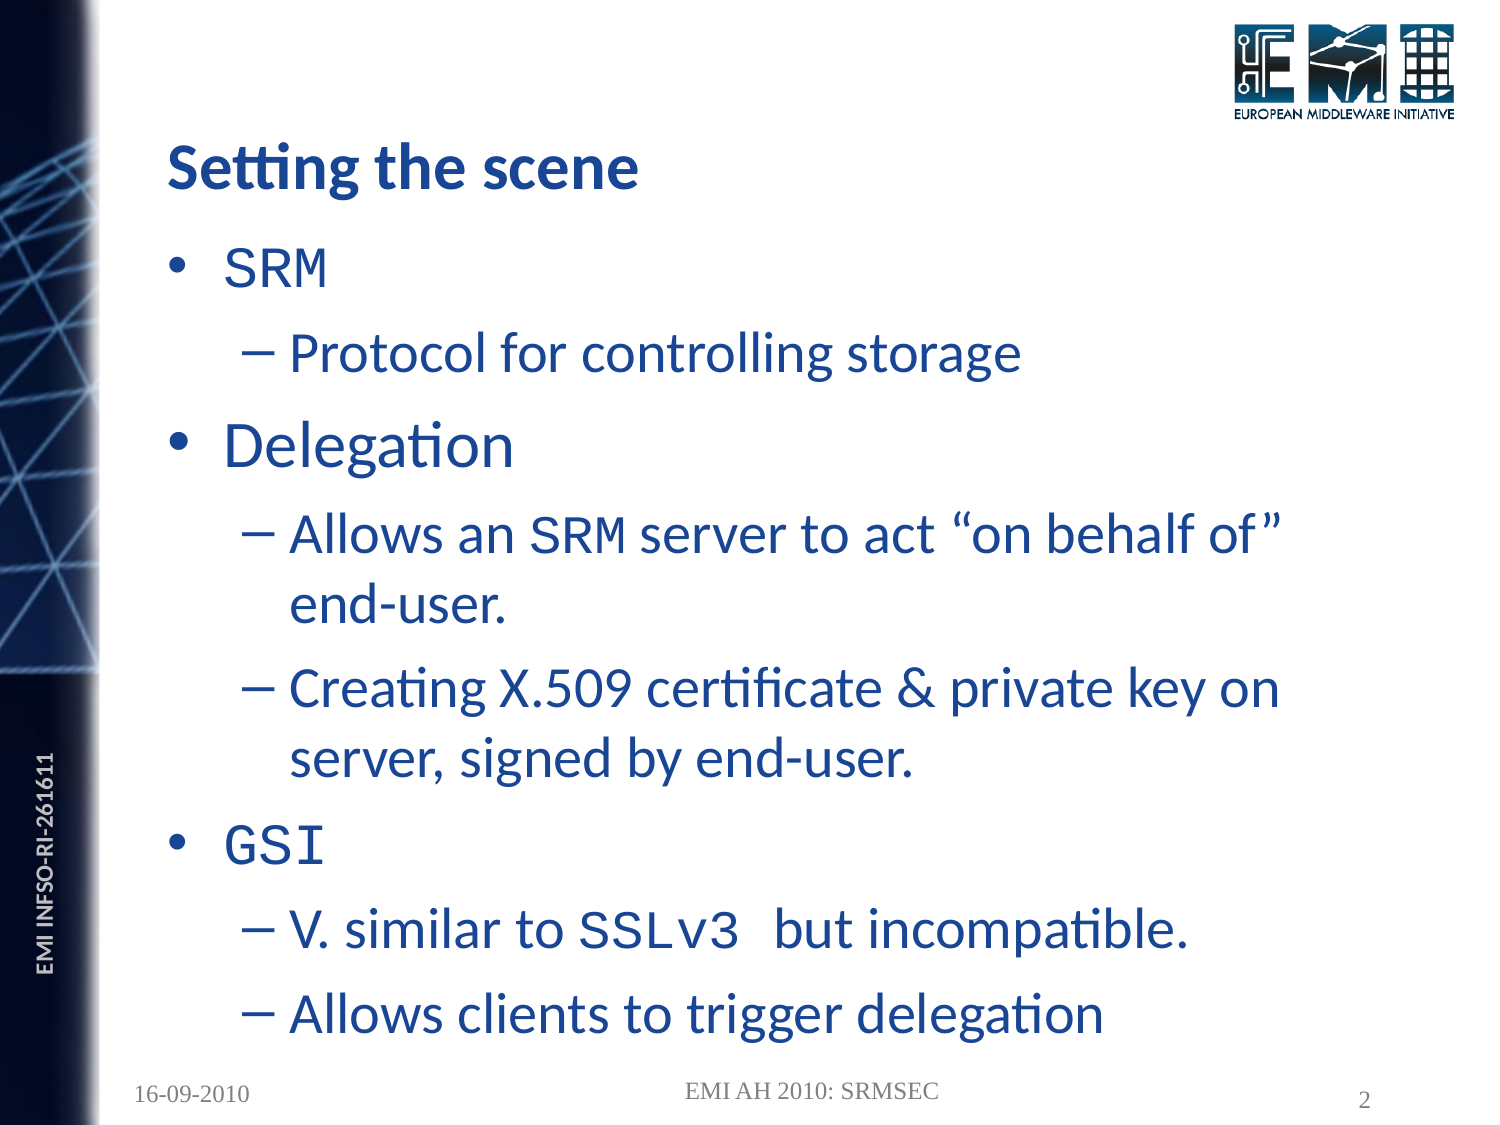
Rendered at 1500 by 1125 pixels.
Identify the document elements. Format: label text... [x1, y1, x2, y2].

picture [0, 0, 111, 1125]
list SRM Protocol for controlling storage Delegation Allows an SRM server to act “on behalf of” end-user. Creating X.509 certificate & private key on server, signed by end-user. GSI V. similar to SSLv3 but incompatible. Allows clients to trigger delegation [153, 221, 1381, 1053]
text_box Setting the scene [153, 115, 1276, 211]
picture [1185, 8, 1500, 140]
